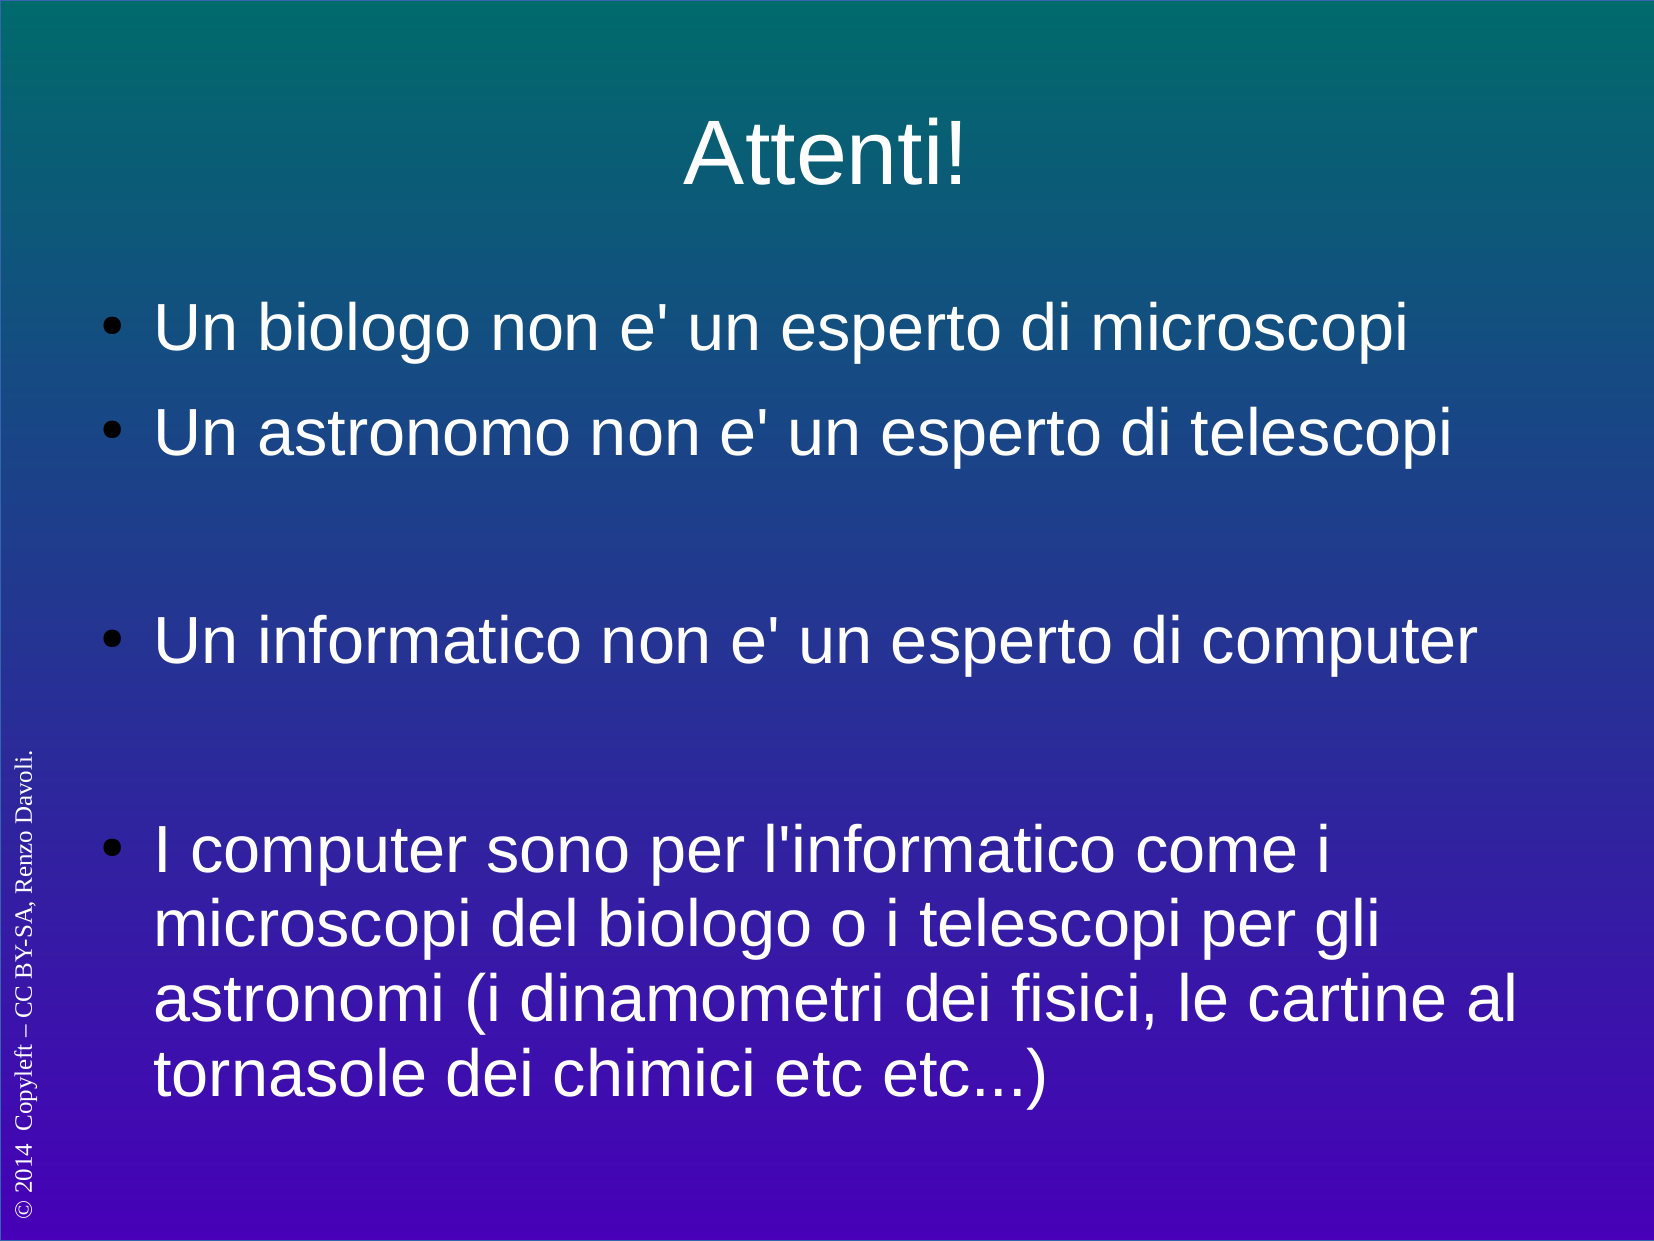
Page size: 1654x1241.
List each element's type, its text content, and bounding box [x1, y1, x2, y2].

title Attenti! [82, 49, 1571, 257]
list Un biologo non e' un esperto di microscopi Un astronomo non e' un esperto di telescopi Un informatico non e' un esperto di computer I computer sono per l'informatico come i microscopi del biologo o i telescopi per gli astronomi (i dinamometri dei fisici, le cartine al tornasole dei chimici etc etc...) [82, 290, 1576, 1156]
